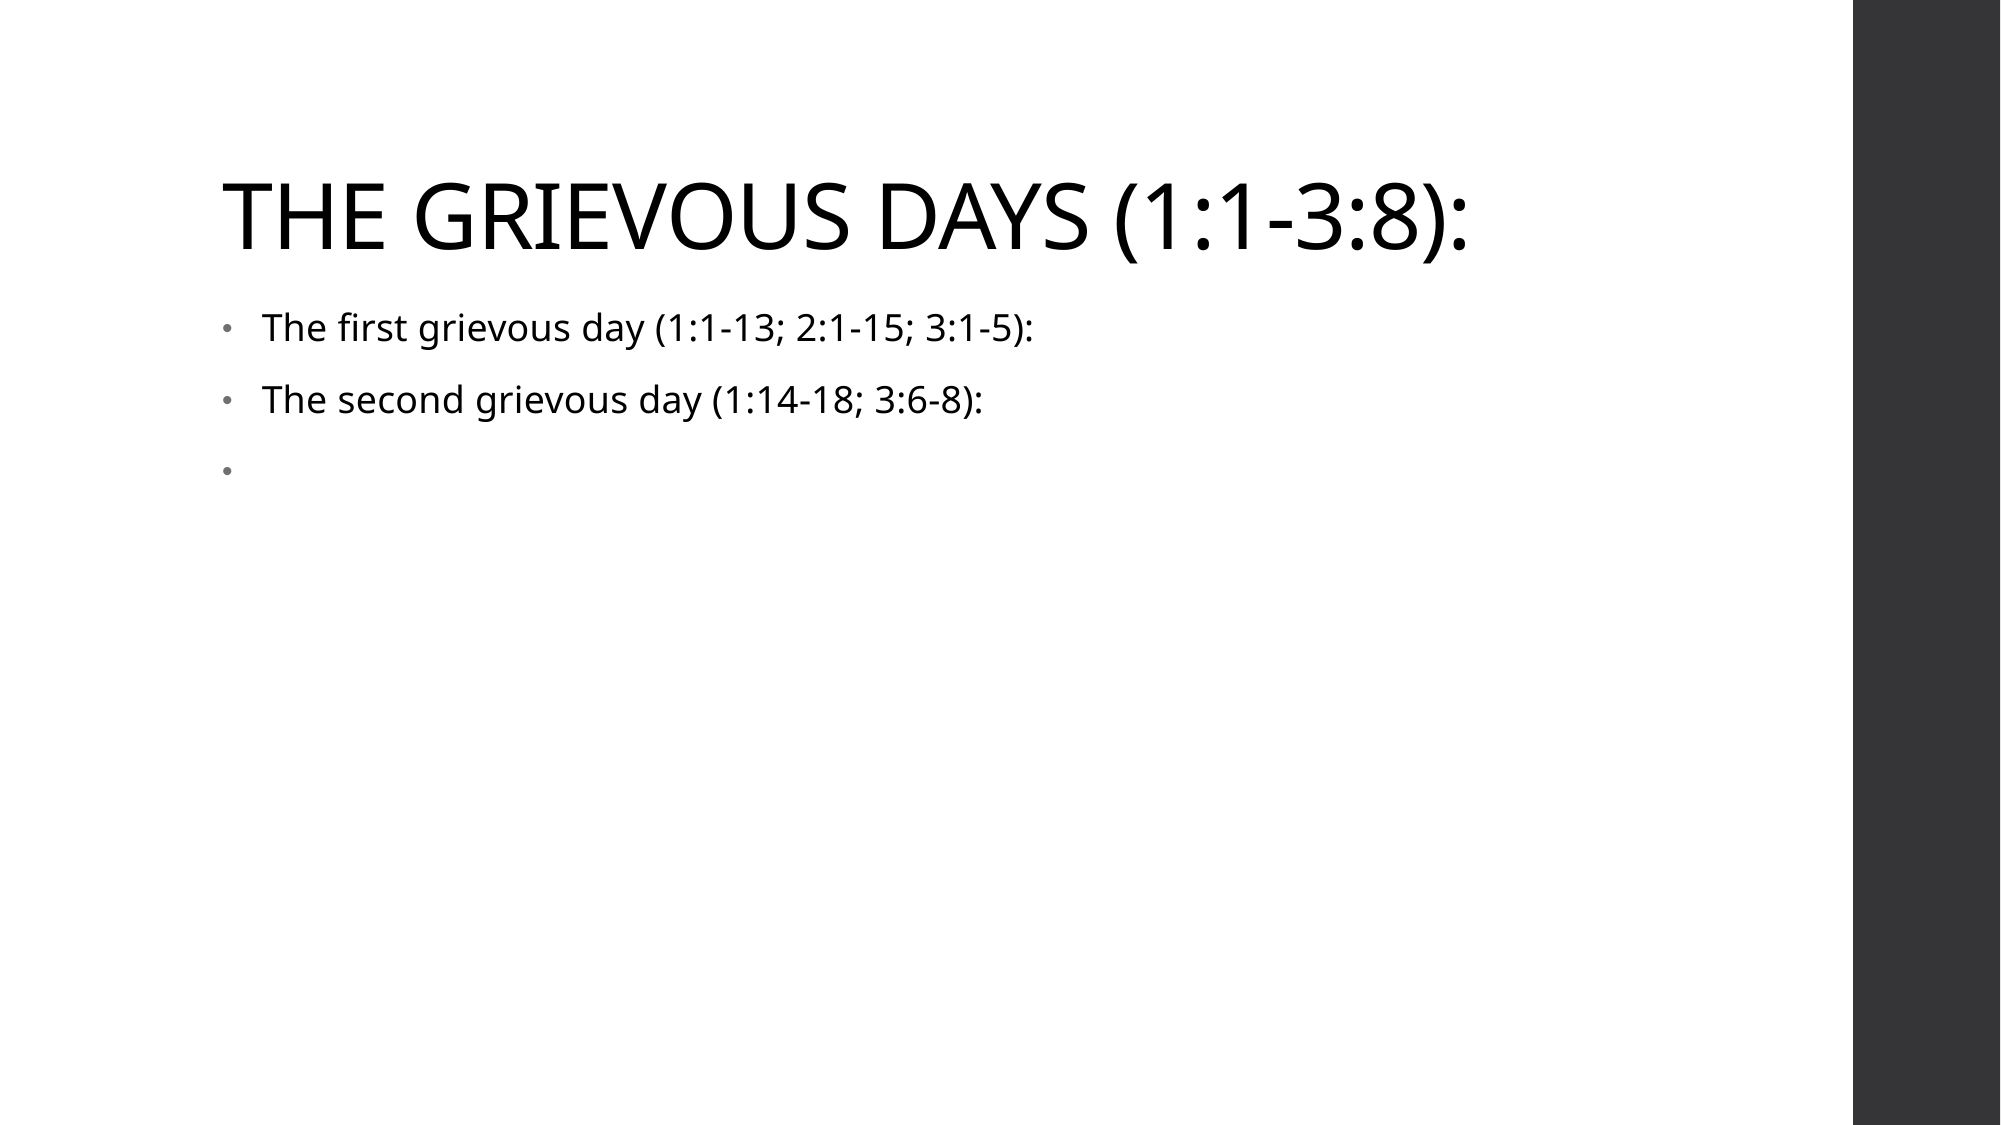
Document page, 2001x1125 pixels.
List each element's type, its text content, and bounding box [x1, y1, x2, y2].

list The first grievous day (1:1-13; 2:1-15; 3:1-5): The second grievous day (1:14-18; 3:6-8): [206, 299, 1617, 1014]
title THE GRIEVOUS DAYS (1:1-3:8): [206, 60, 1797, 278]
